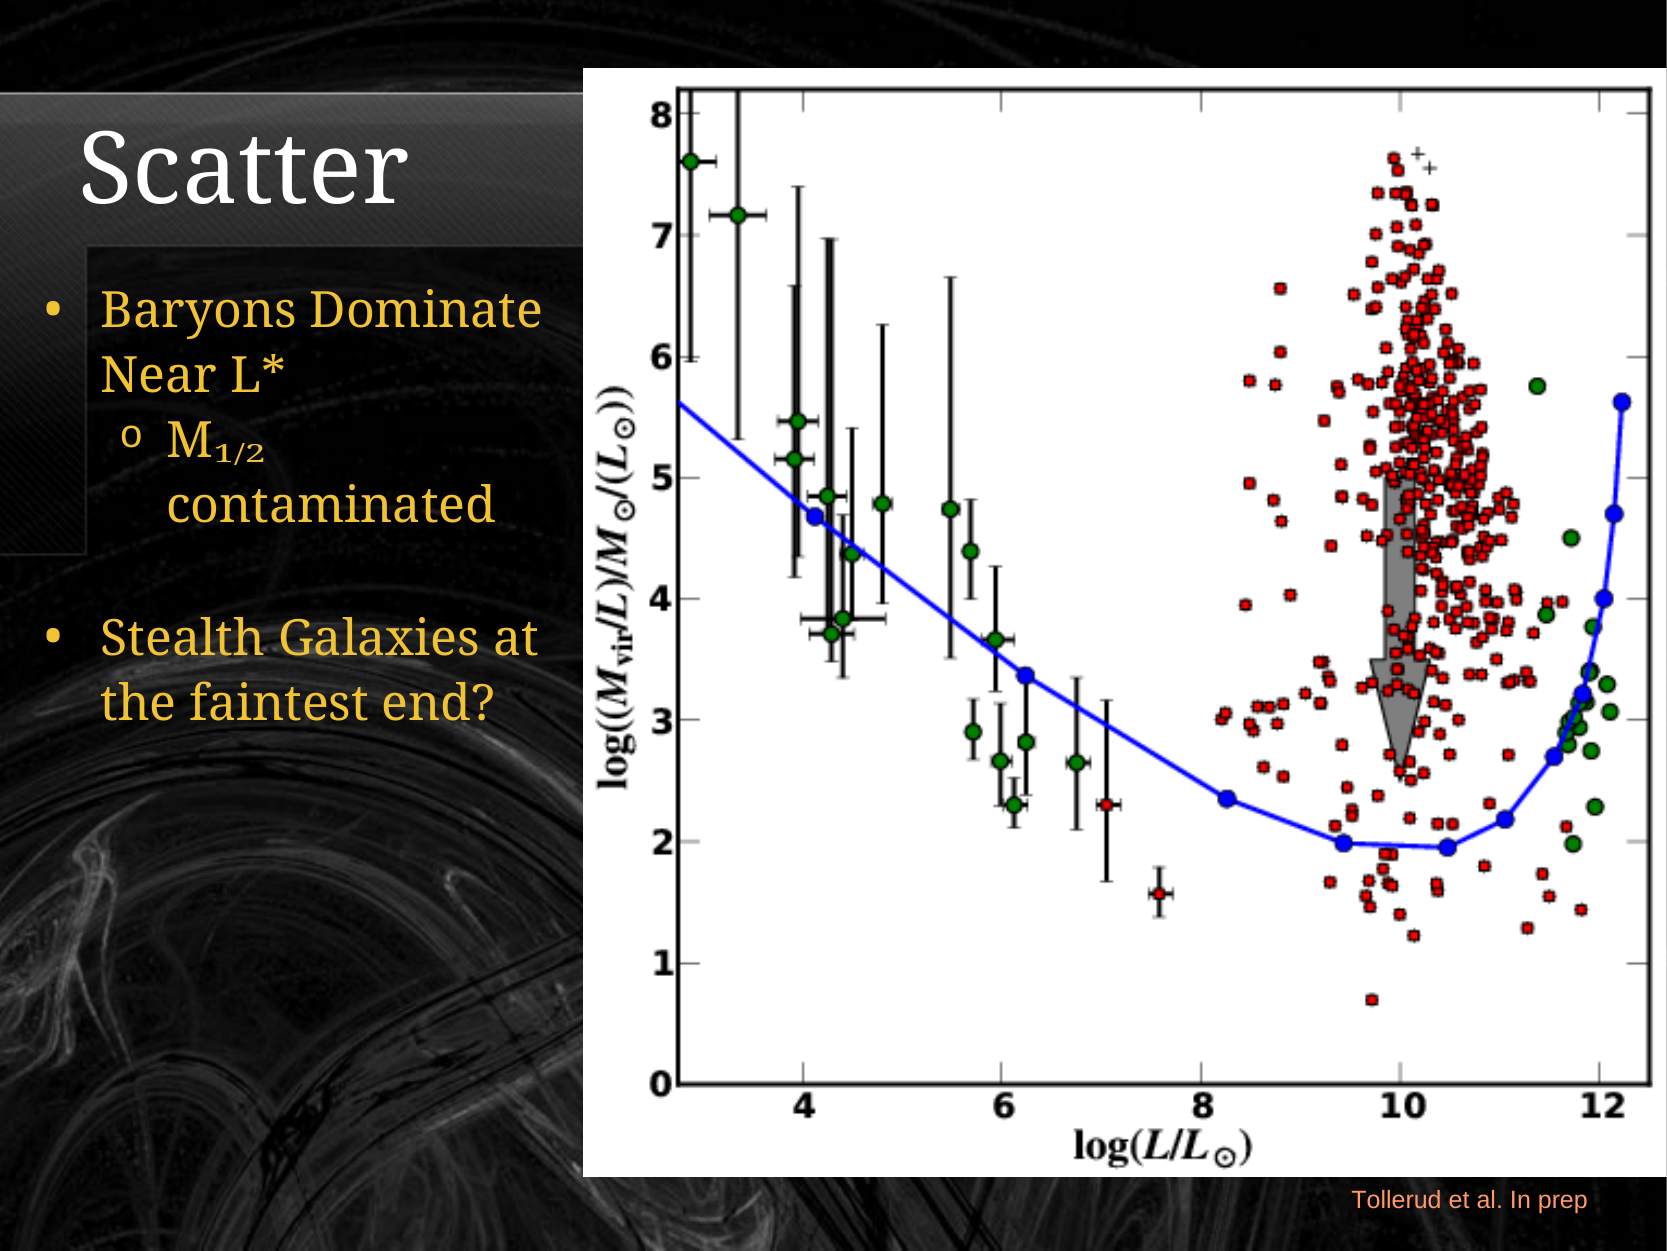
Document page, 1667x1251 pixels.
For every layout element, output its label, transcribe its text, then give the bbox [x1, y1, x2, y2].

list Baryons Dominate Near L* M1/2 contaminated Stealth Galaxies at the faintest end? [25, 276, 576, 1177]
picture [0, 0, 1667, 1251]
text_box Tollerud et al. In prep [1301, 1177, 1639, 1251]
title Scatter [78, 99, 583, 250]
